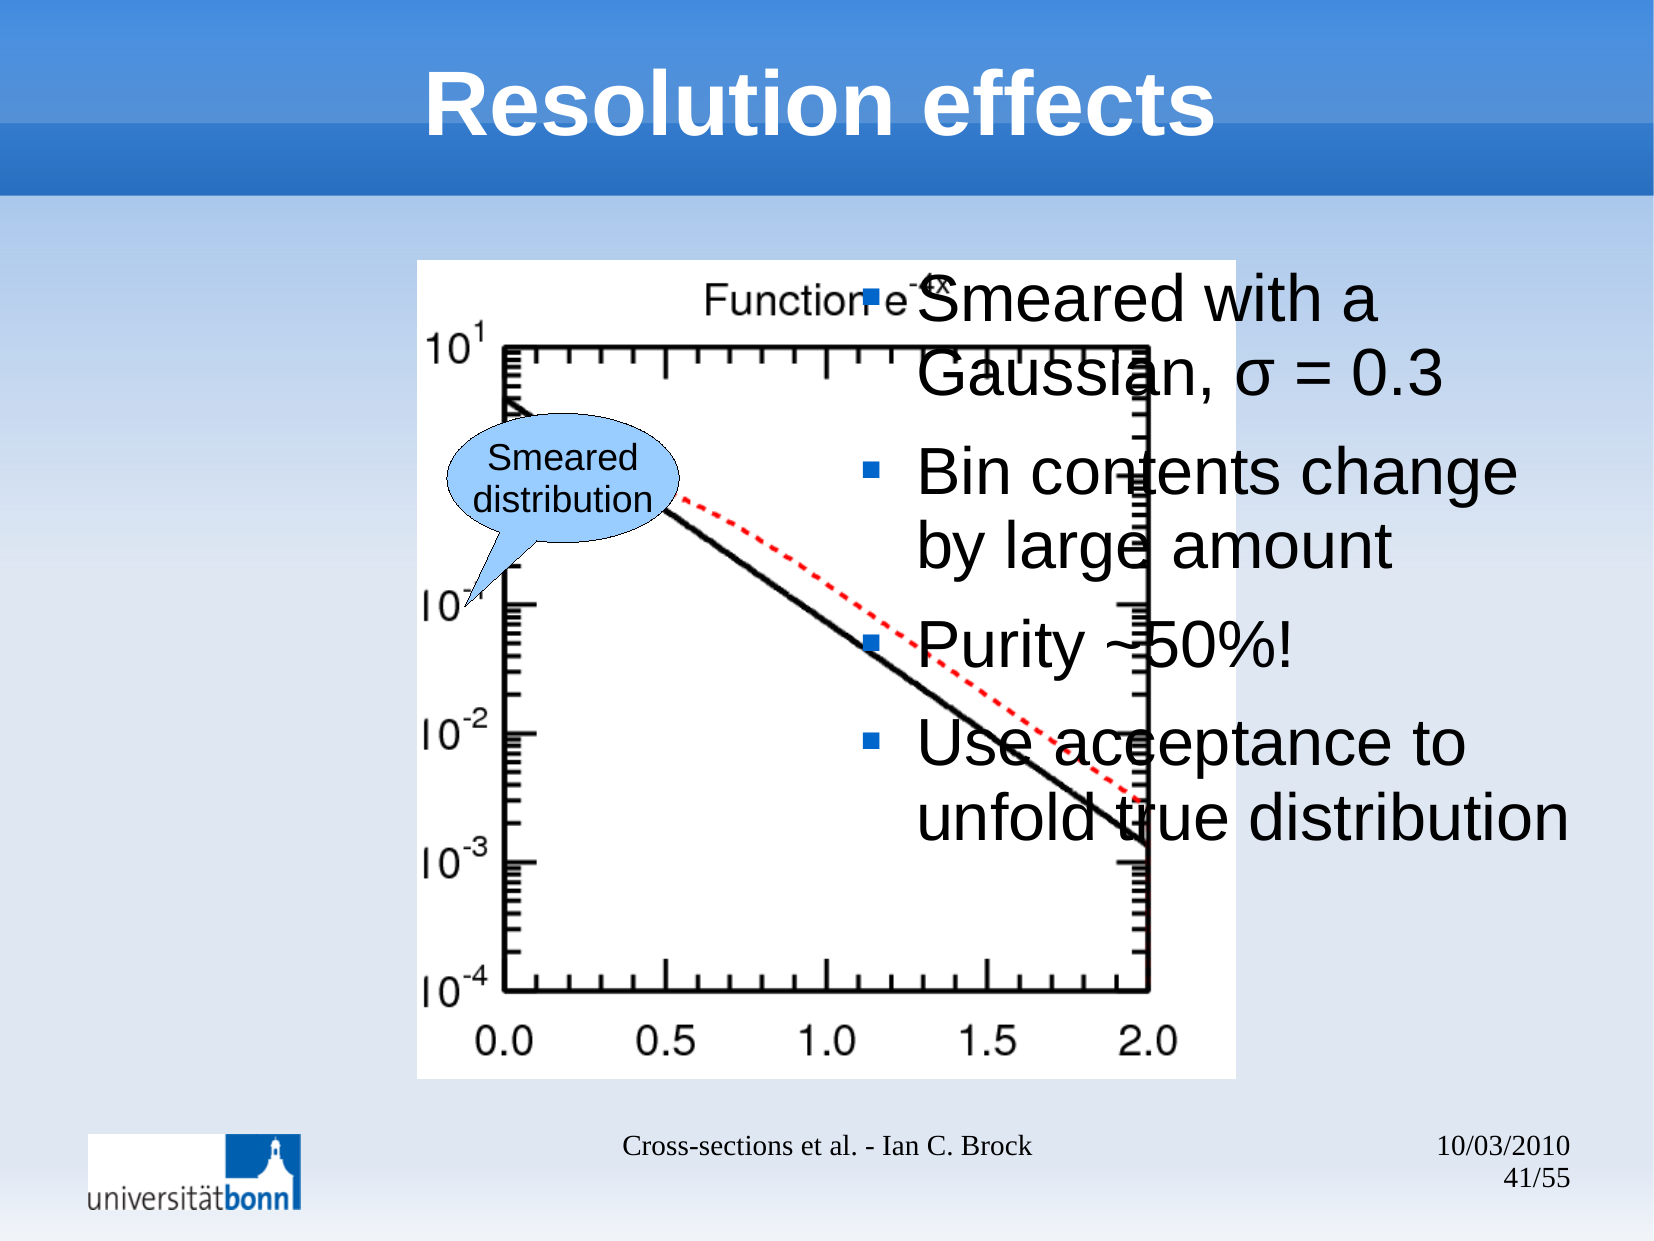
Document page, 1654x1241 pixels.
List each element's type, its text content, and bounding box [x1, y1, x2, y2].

title Resolution effects [76, 0, 1565, 208]
list Smeared with a Gaussian, σ = 0.3 Bin contents change by large amount Purity ~50%! Use acceptance to unfold true distribution [845, 260, 1572, 1065]
picture [0, 0, 1654, 1241]
text_box Smeared distribution [446, 413, 680, 607]
